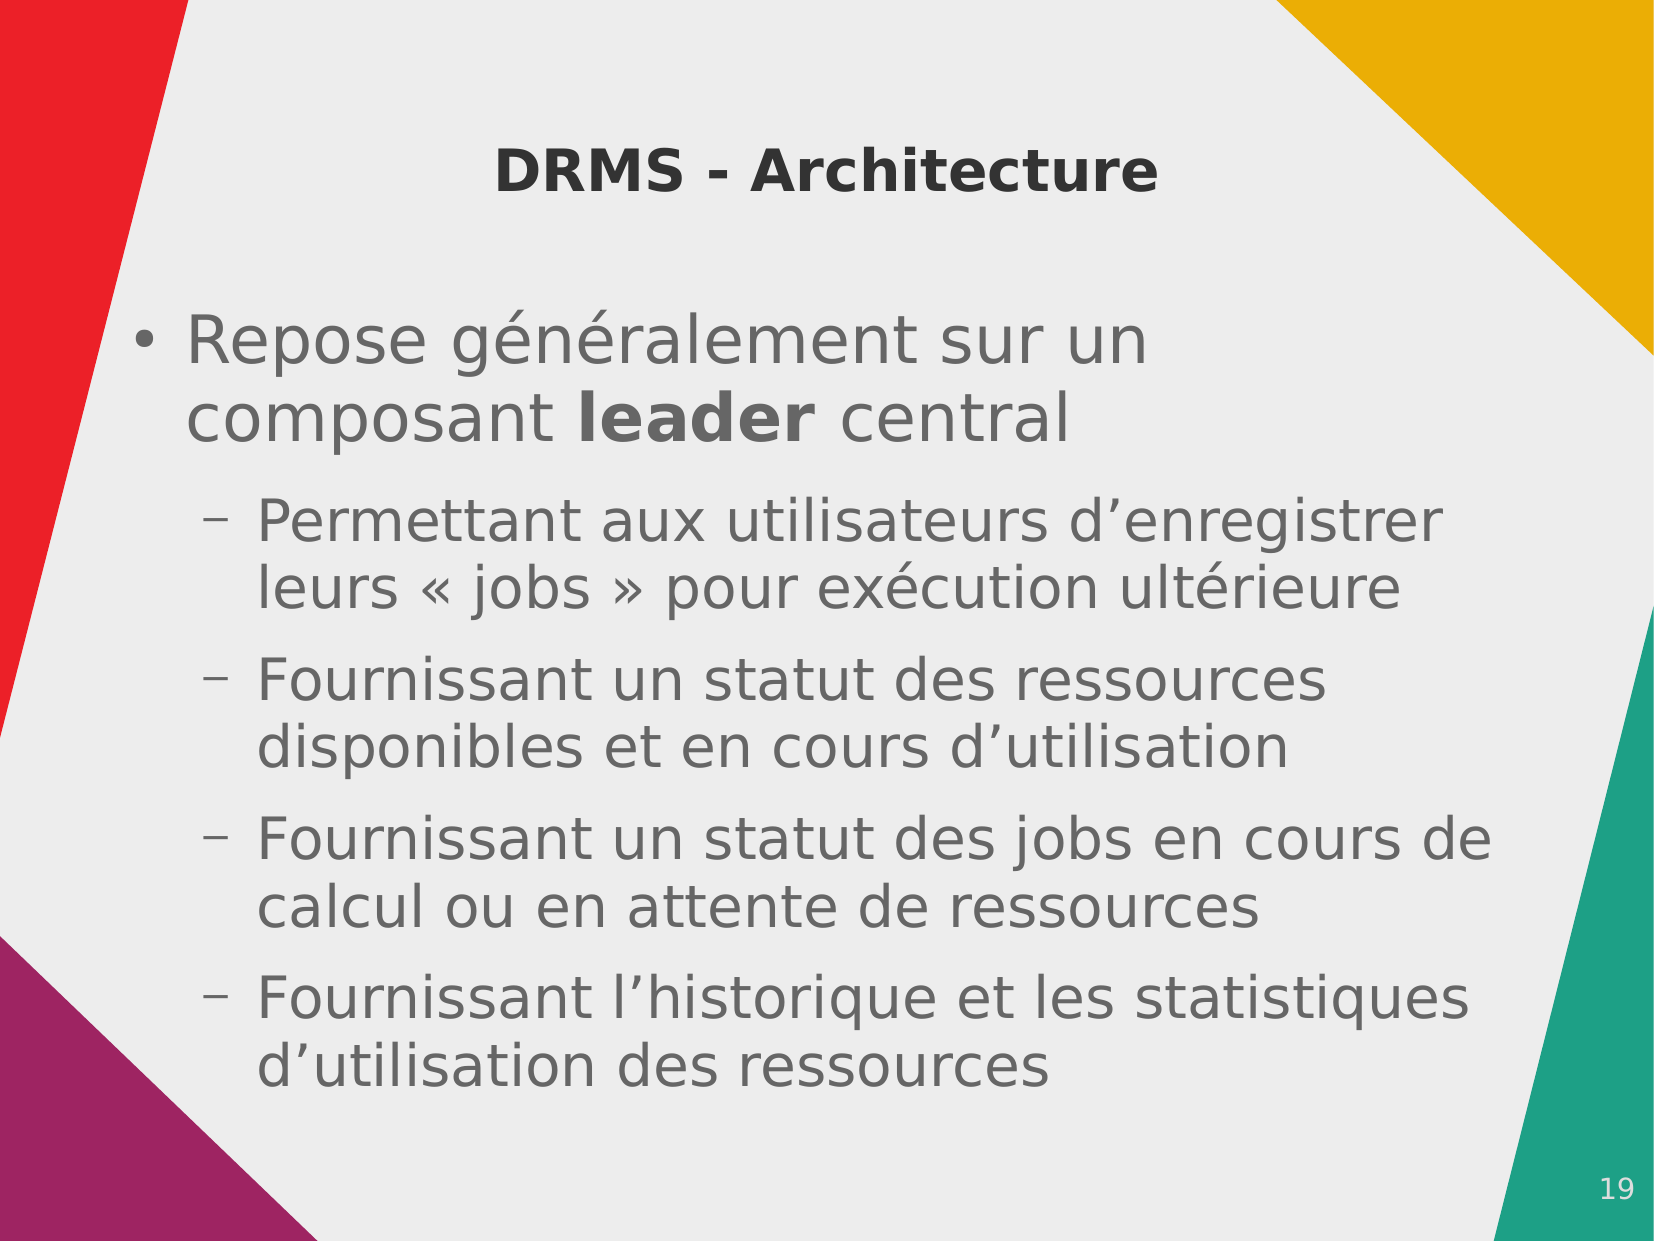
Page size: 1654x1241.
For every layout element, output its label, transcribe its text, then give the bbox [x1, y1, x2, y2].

list Repose généralement sur un composant leader central Permettant aux utilisateurs d’enregistrer leurs « jobs » pour exécution ultérieure Fournissant un statut des ressources disponibles et en cours d’utilisation Fournissant un statut des jobs en cours de calcul ou en attente de ressources Fournissant l’historique et les statistiques d’utilisation des ressources [114, 302, 1539, 1217]
title DRMS - Architecture [114, 73, 1539, 271]
